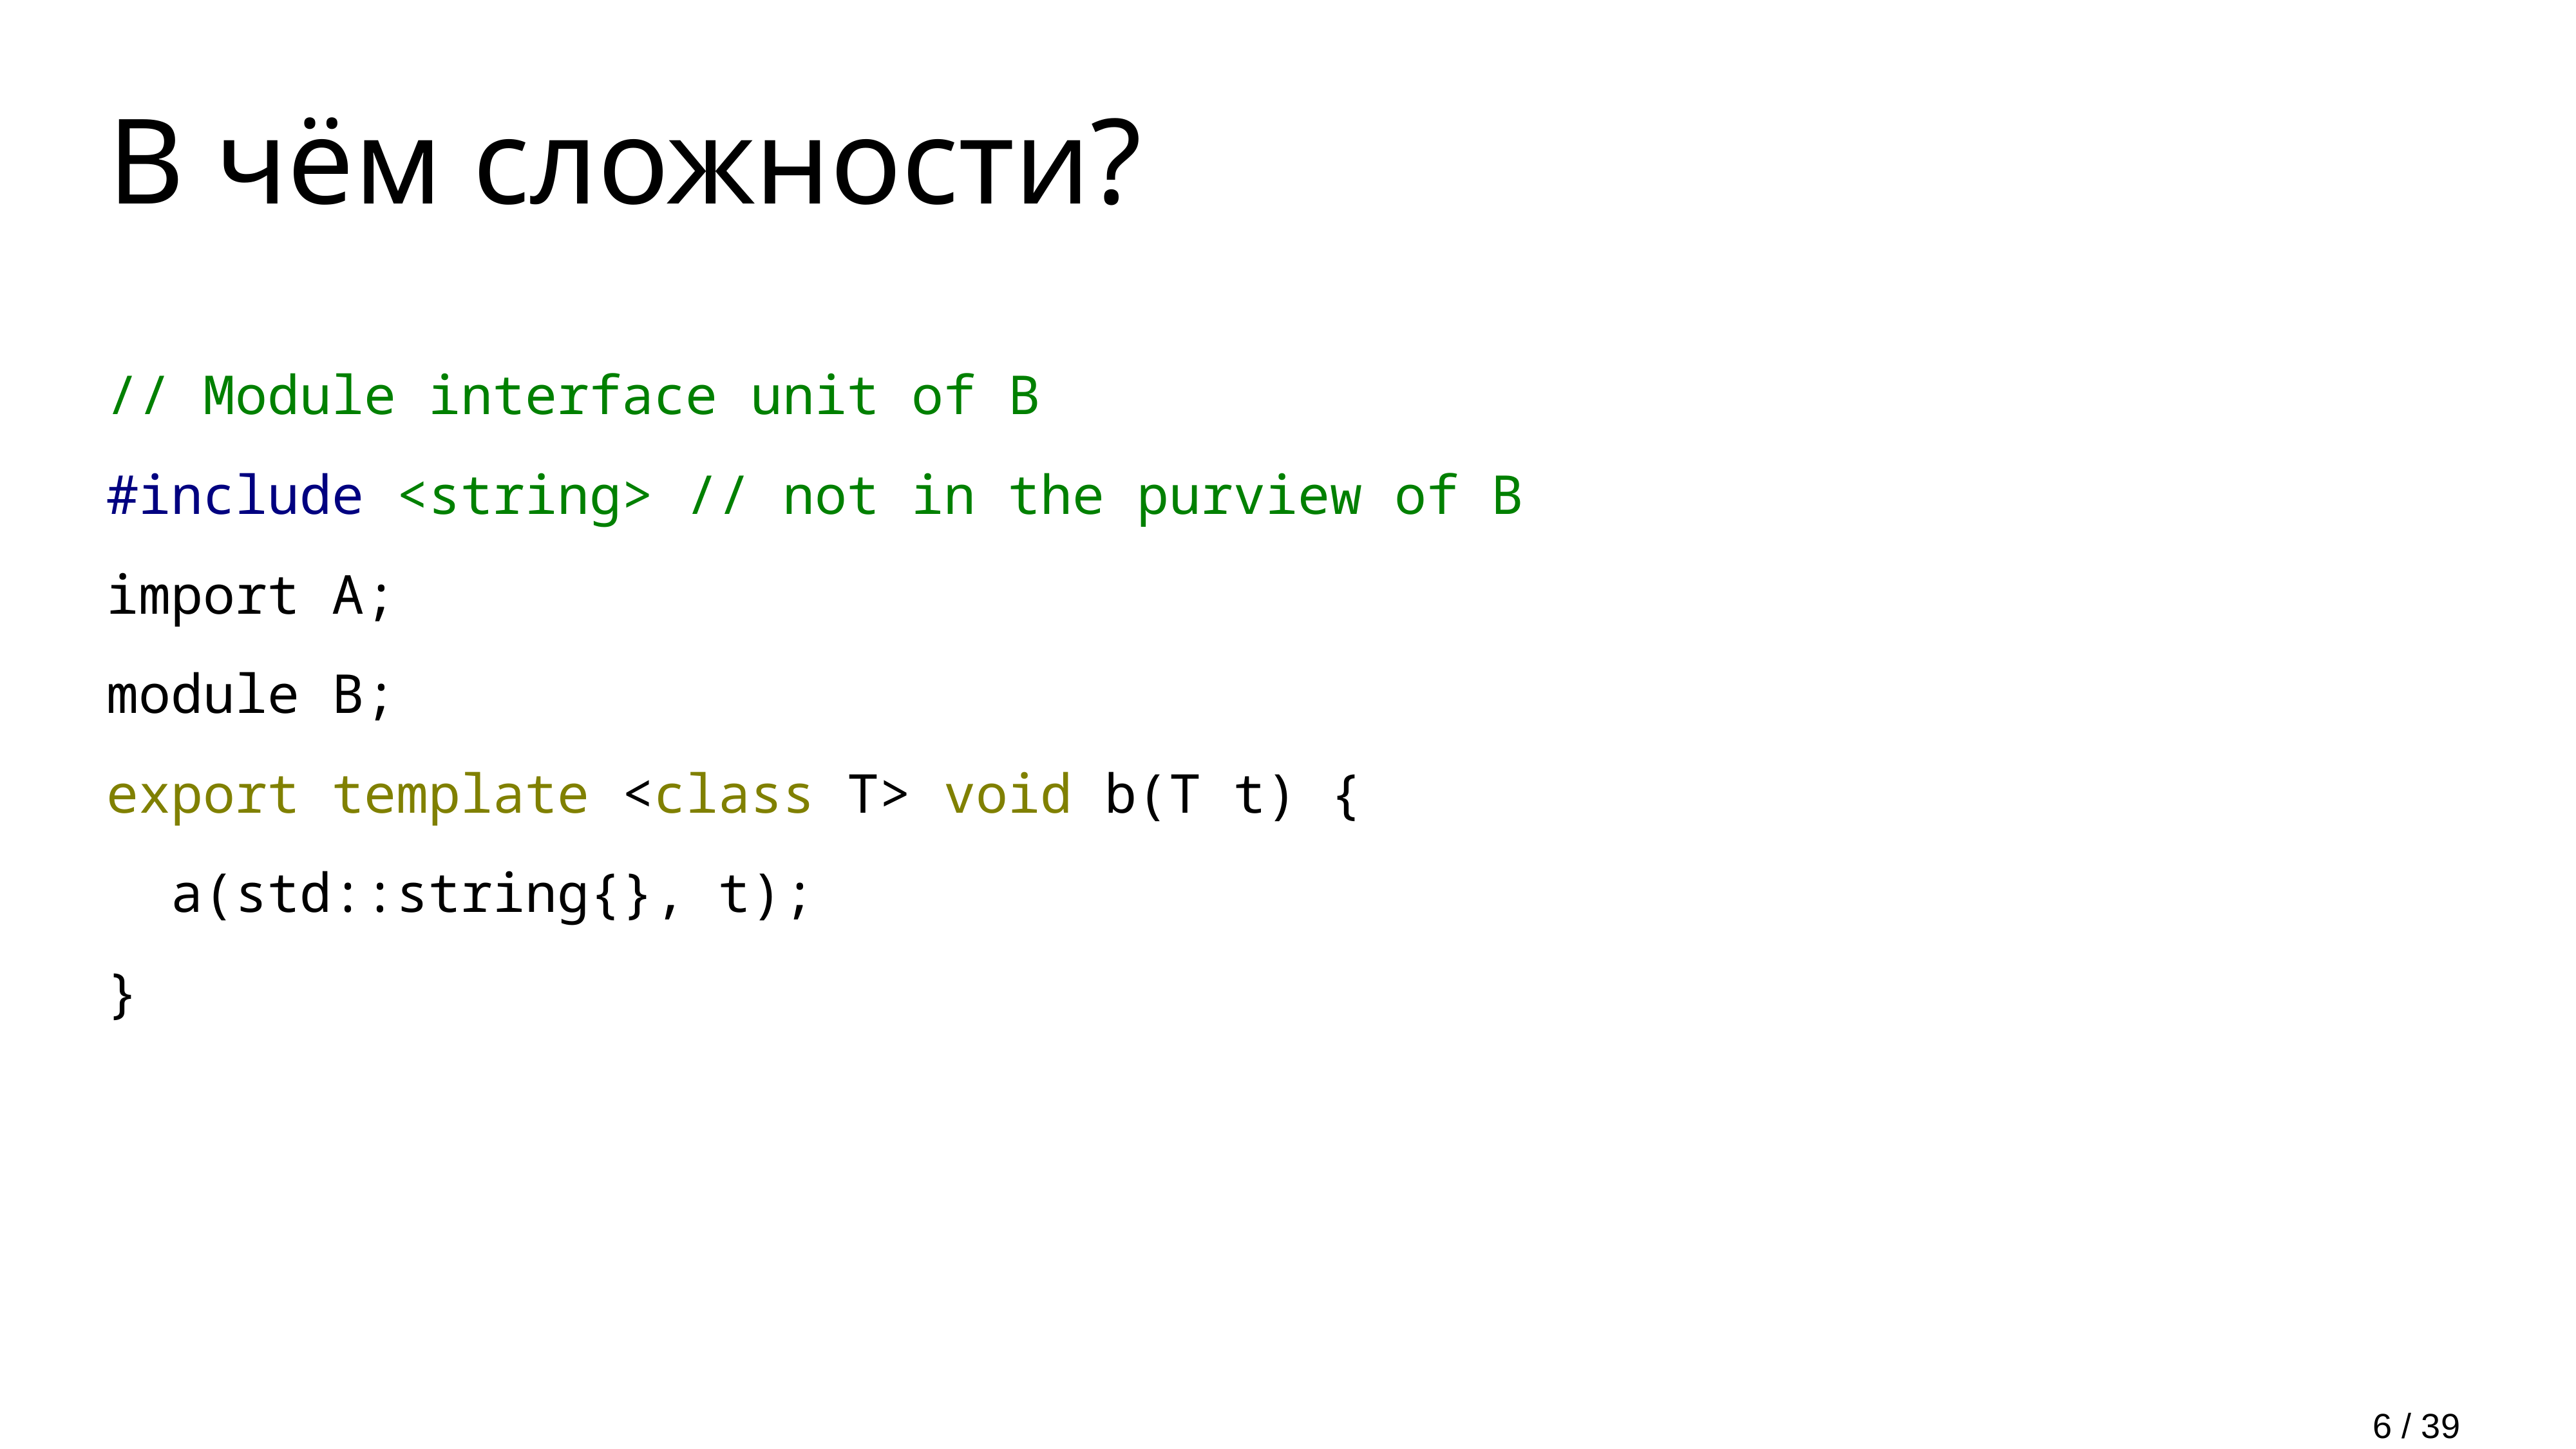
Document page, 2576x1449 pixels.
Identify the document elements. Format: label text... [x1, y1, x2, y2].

list // Module interface unit of B #include <string> // not in the purview of B import A; module B; export template <class T> void b(T t) { a(std::string{}, t); } [0, 295, 2576, 1449]
text_box <number> / 39 [2363, 1402, 2576, 1449]
title В чём сложности? [108, 80, 2468, 242]
